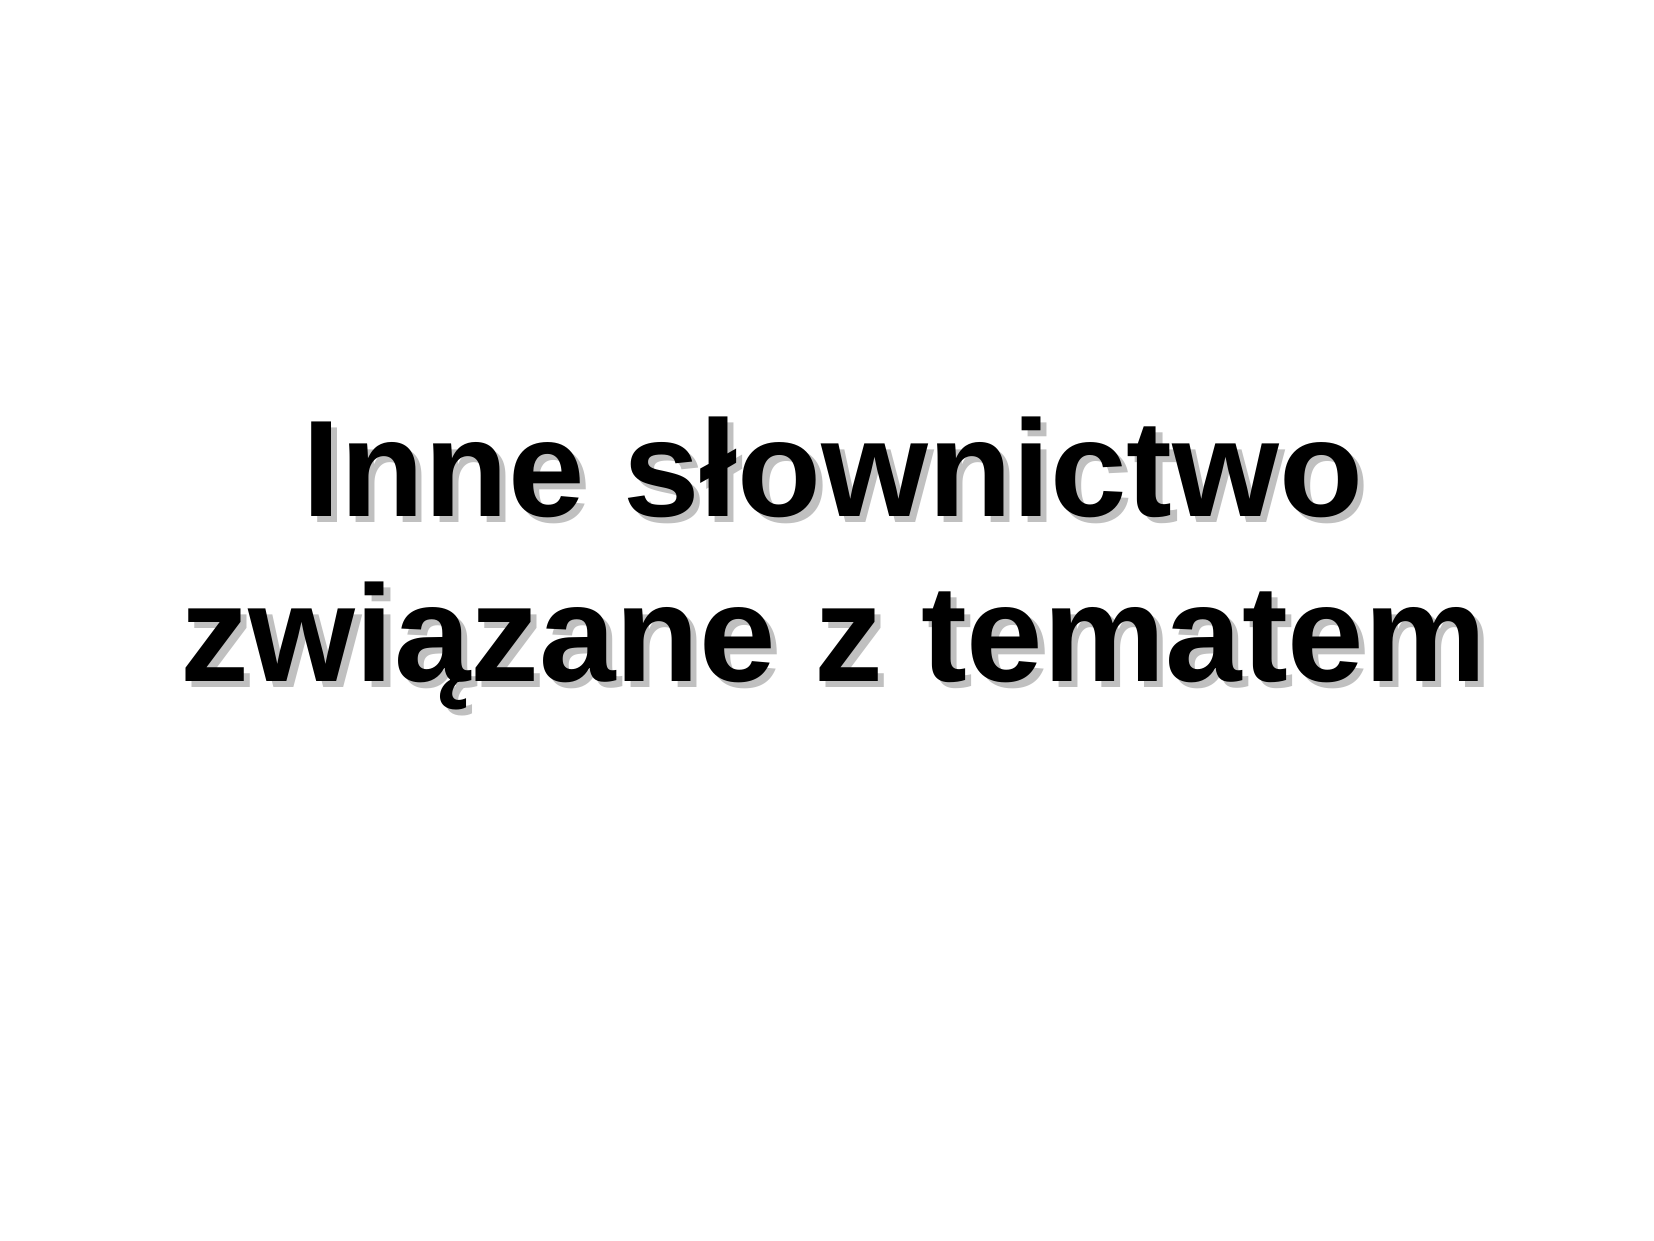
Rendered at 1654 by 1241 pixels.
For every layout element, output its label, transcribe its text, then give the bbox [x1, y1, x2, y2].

title Inne słownictwo związane z tematem [89, 390, 1578, 698]
